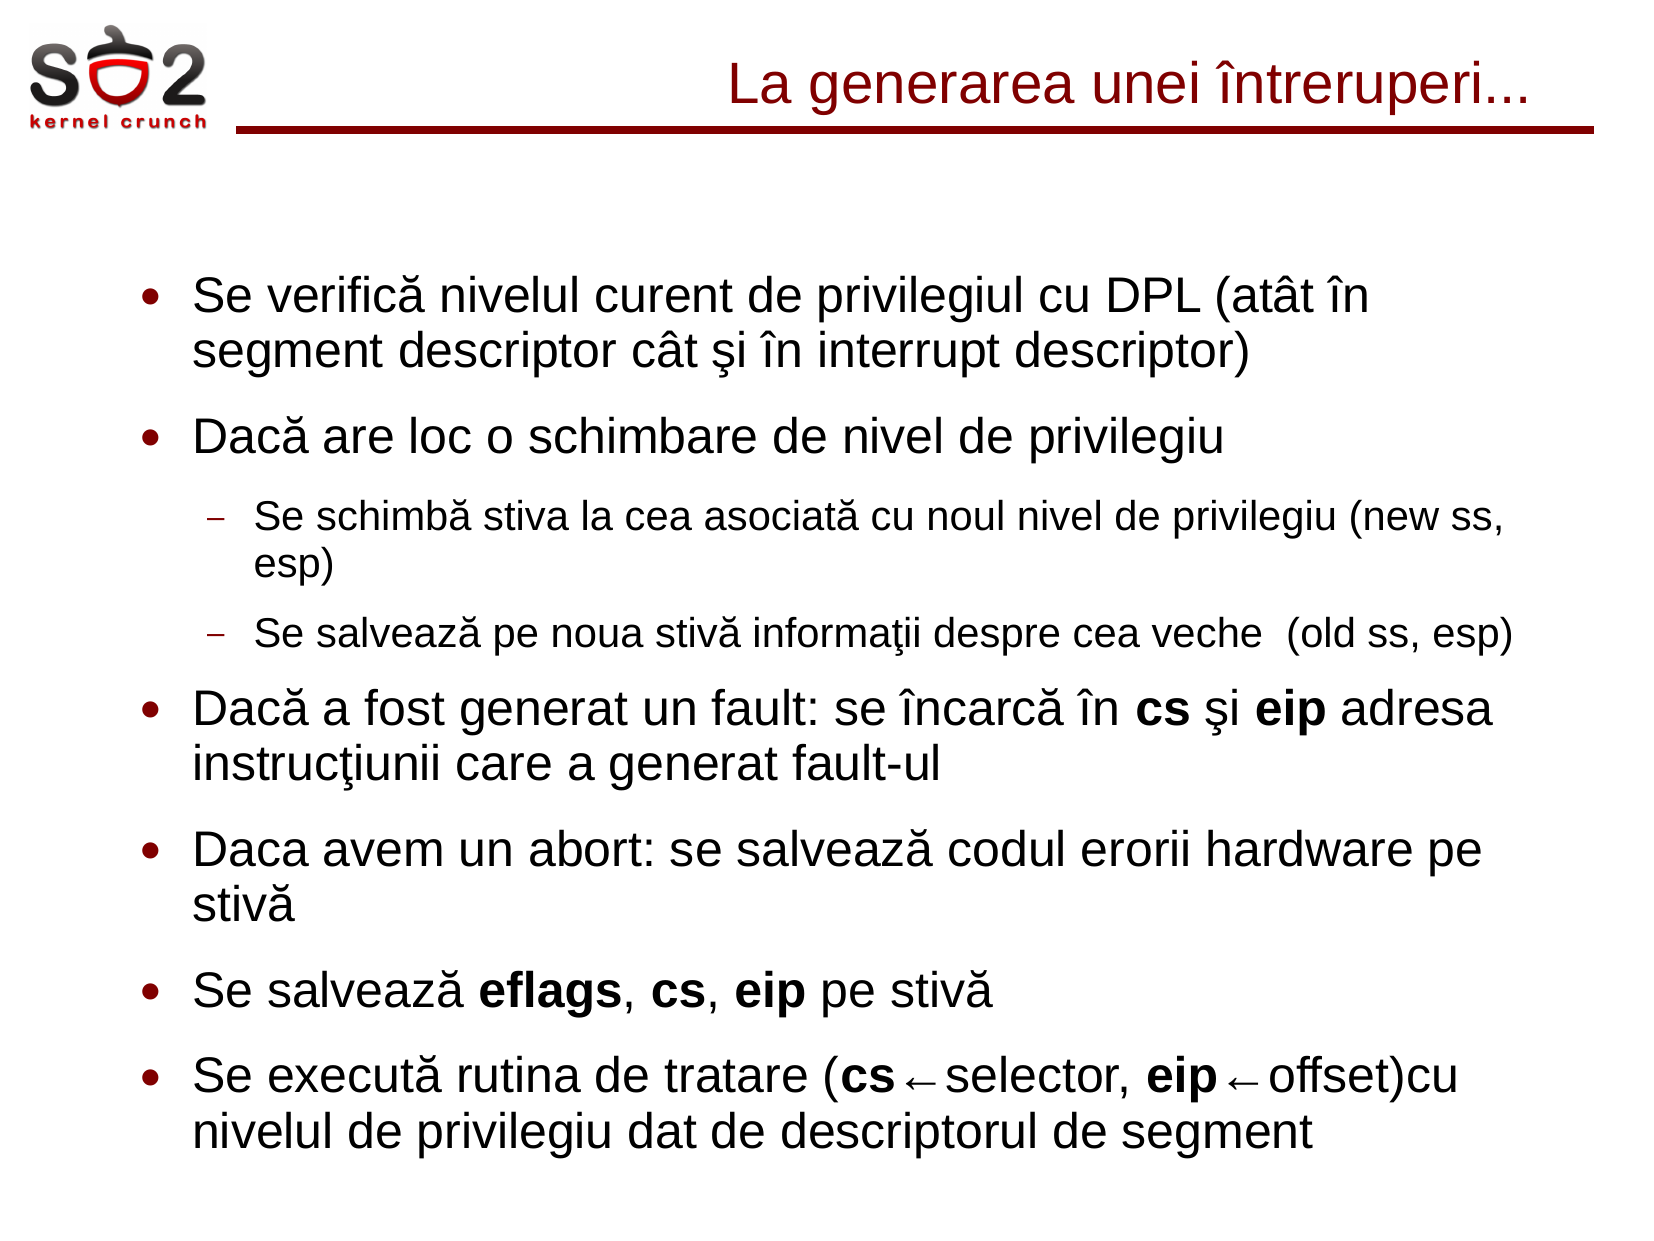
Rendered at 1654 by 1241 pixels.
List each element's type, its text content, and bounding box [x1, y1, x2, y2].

list Se verifică nivelul curent de privilegiul cu DPL (atât în segment descriptor cât şi în interrupt descriptor) Dacă are loc o schimbare de nivel de privilegiu Se schimbă stiva la cea asociată cu noul nivel de privilegiu (new ss, esp) Se salvează pe noua stivă informaţii despre cea veche (old ss, esp) Dacă a fost generat un fault: se încarcă în cs şi eip adresa instrucţiunii care a generat fault-ul Daca avem un abort: se salvează codul erorii hardware pe stivă Se salvează eflags, cs, eip pe stivă Se execută rutina de tratare (cs←selector, eip←offset)cu nivelul de privilegiu dat de descriptorul de segment [121, 226, 1534, 1199]
title La generarea unei întreruperi... [121, 0, 1534, 167]
picture [29, 23, 121, 130]
